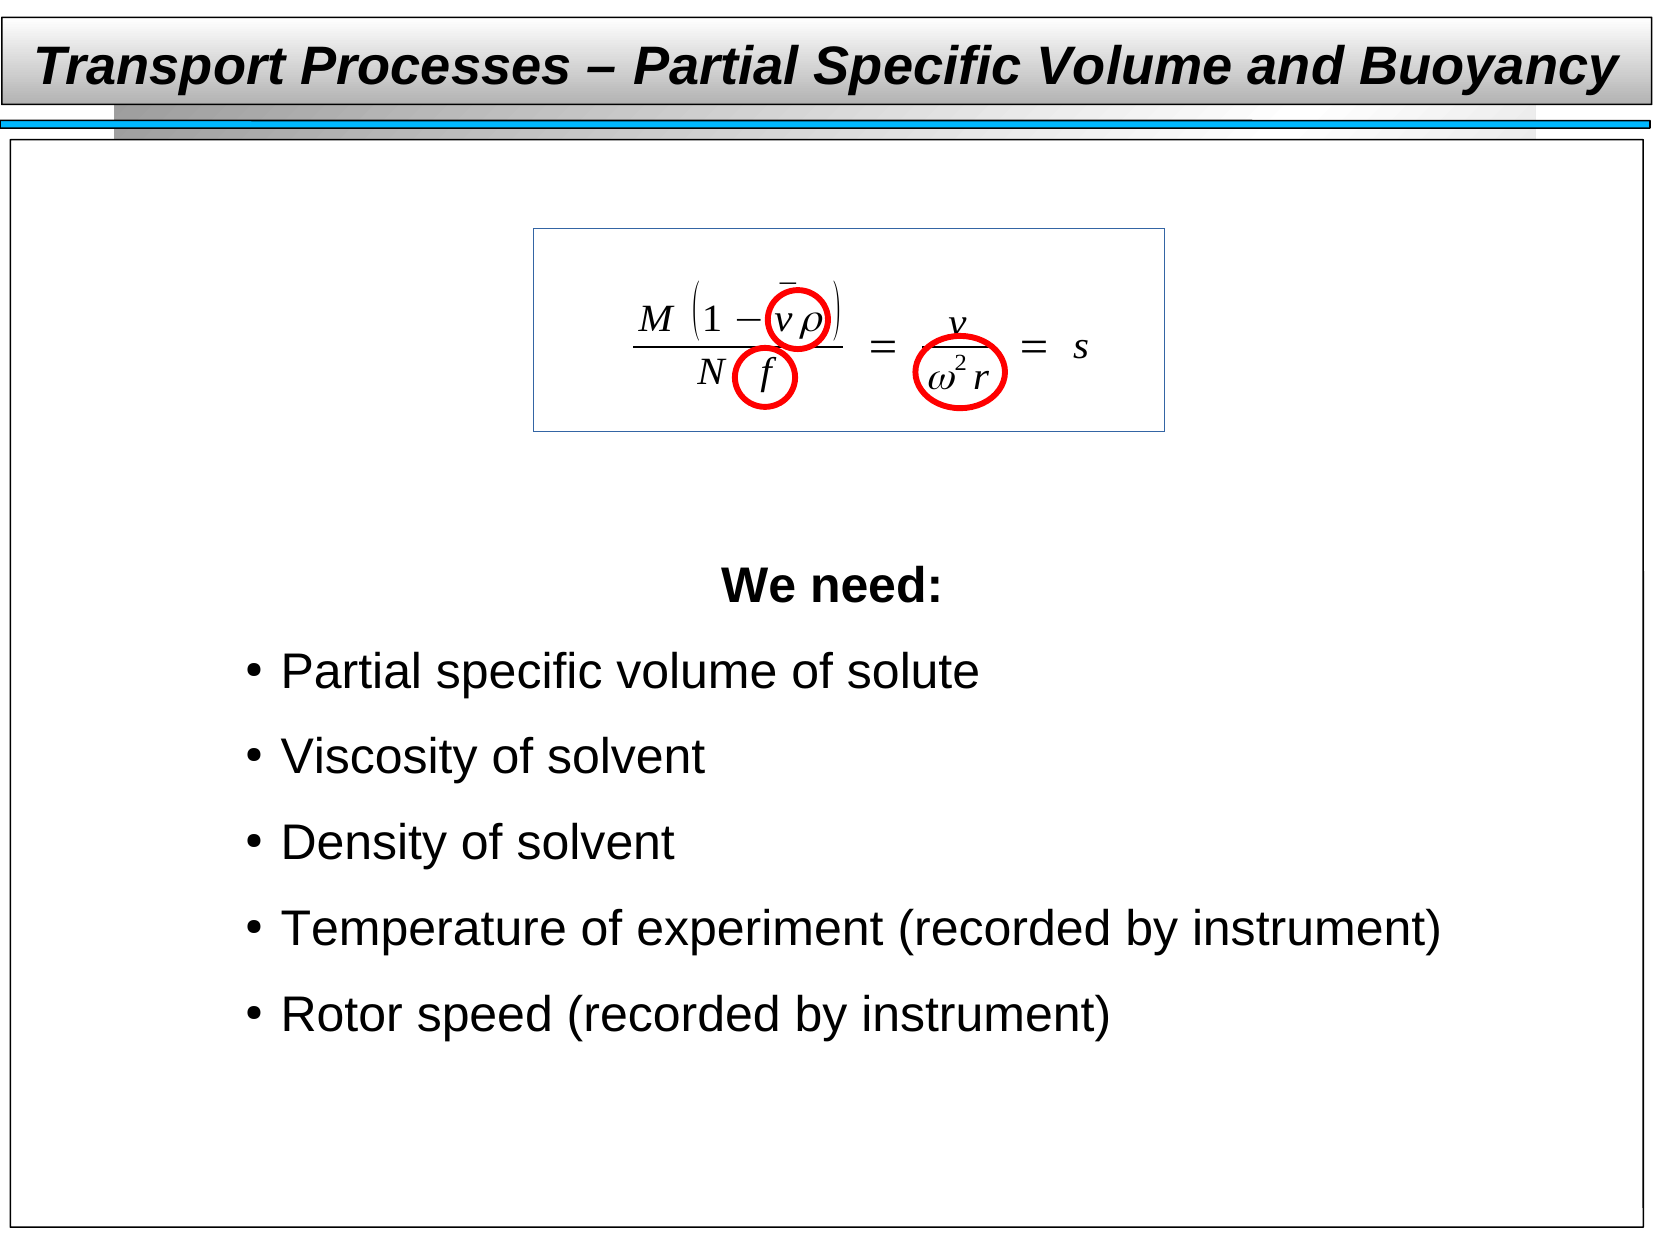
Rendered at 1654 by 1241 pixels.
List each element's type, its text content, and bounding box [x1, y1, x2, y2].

text_box We need: Partial specific volume of solute Viscosity of solvent Density of solvent Temperature of experiment (recorded by instrument) Rotor speed (recorded by instrument) [209, 557, 1456, 1042]
text_box [10, 139, 1644, 1228]
chart [624, 279, 1097, 399]
chart [738, 351, 792, 399]
text_box [0, 120, 1651, 129]
text_box Transport Processes – Partial Specific Volume and Buoyancy [1, 17, 1652, 105]
chart [771, 294, 825, 346]
chart [919, 339, 1001, 399]
